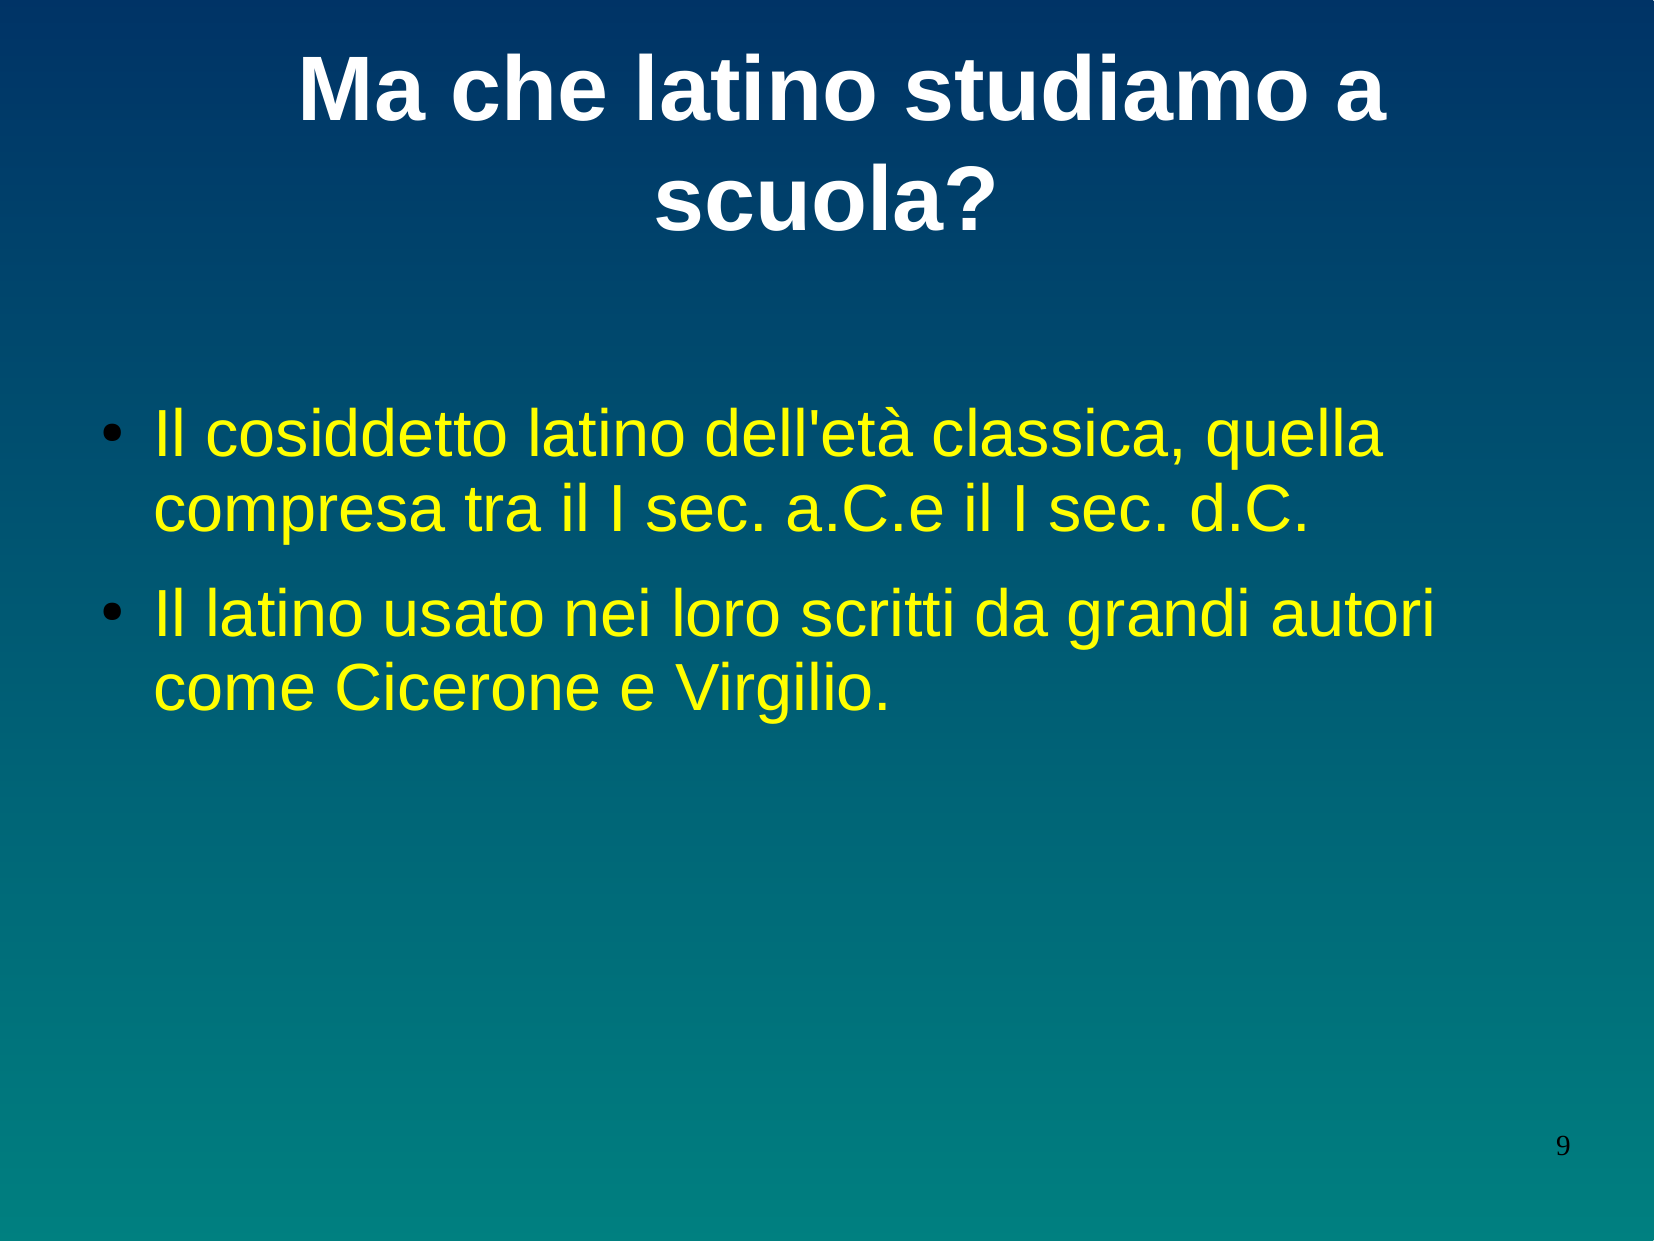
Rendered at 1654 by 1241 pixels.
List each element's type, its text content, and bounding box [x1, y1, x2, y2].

list Il cosiddetto latino dell'età classica, quella compresa tra il I sec. a.C.e il I sec. d.C. Il latino usato nei loro scritti da grandi autori come Cicerone e Virgilio. [82, 396, 1571, 1215]
title Ma che latino studiamo a scuola? [82, 21, 1571, 257]
